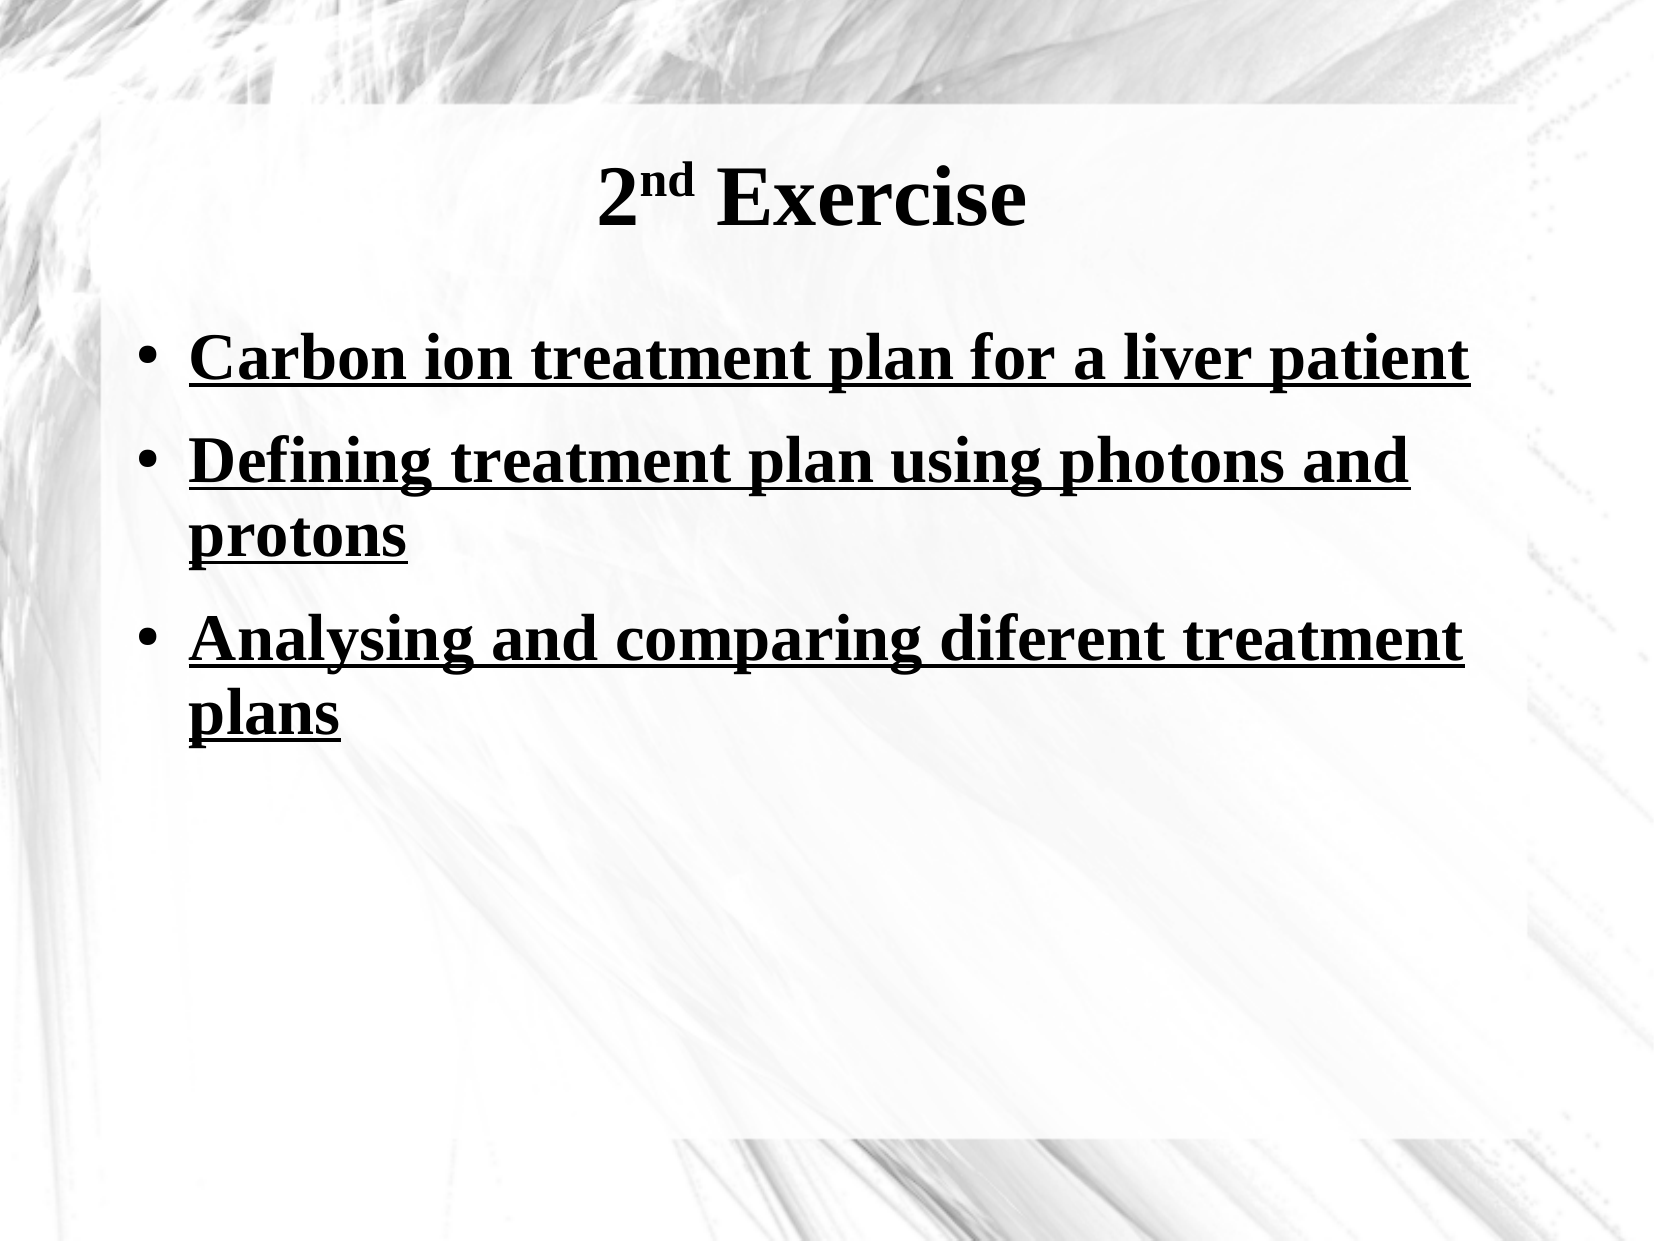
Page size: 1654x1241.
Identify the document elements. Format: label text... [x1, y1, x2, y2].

picture [0, 0, 1654, 1241]
list Carbon ion treatment plan for a liver patient Defining treatment plan using photons and protons Analysing and comparing diferent treatment plans [118, 319, 1571, 945]
title 2nd Exercise [118, 112, 1506, 281]
